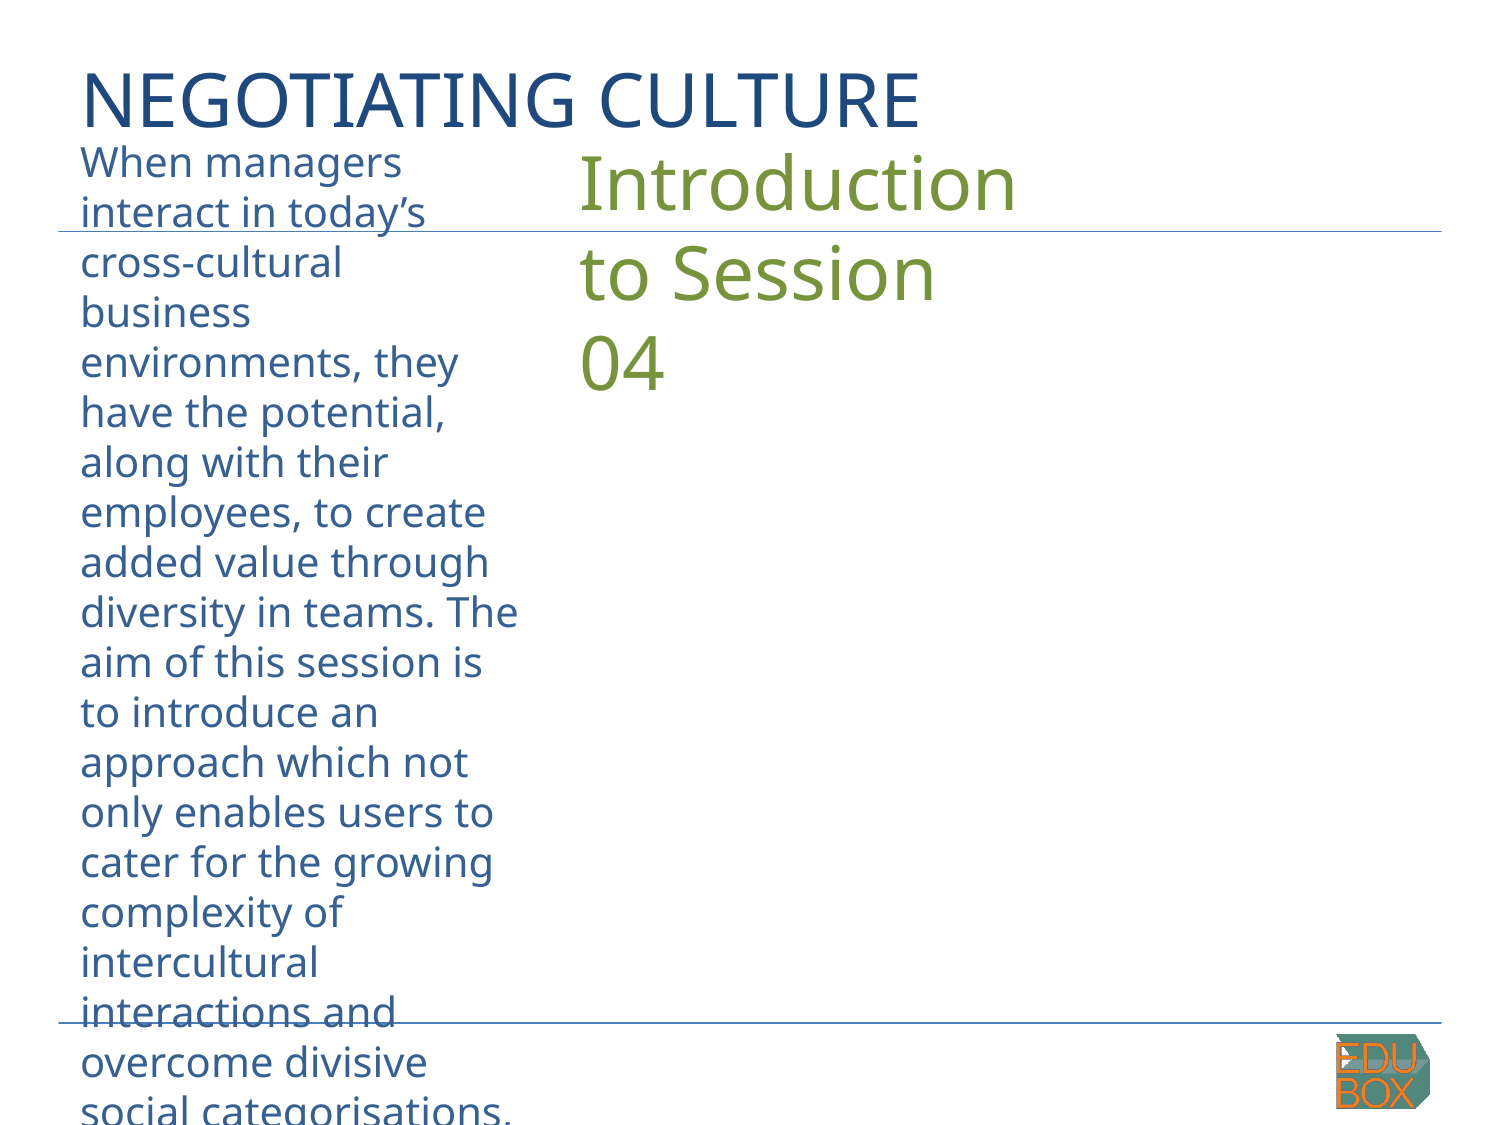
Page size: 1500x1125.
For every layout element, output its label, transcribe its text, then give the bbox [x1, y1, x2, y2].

title NEGOTIATING CULTURE [64, 42, 1365, 153]
picture [1328, 1028, 1437, 1114]
list When managers interact in today’s cross-cultural business environments, they have the potential, along with their employees, to create added value through diversity in teams. The aim of this session is to introduce an approach which not only enables users to cater for the growing complexity of intercultural interactions and overcome divisive social categorisations, but also enables them to assess the potentials and create synergies from working in a diverse team. [53, 255, 1404, 681]
list Introduction to Session 04 [64, 127, 1040, 247]
